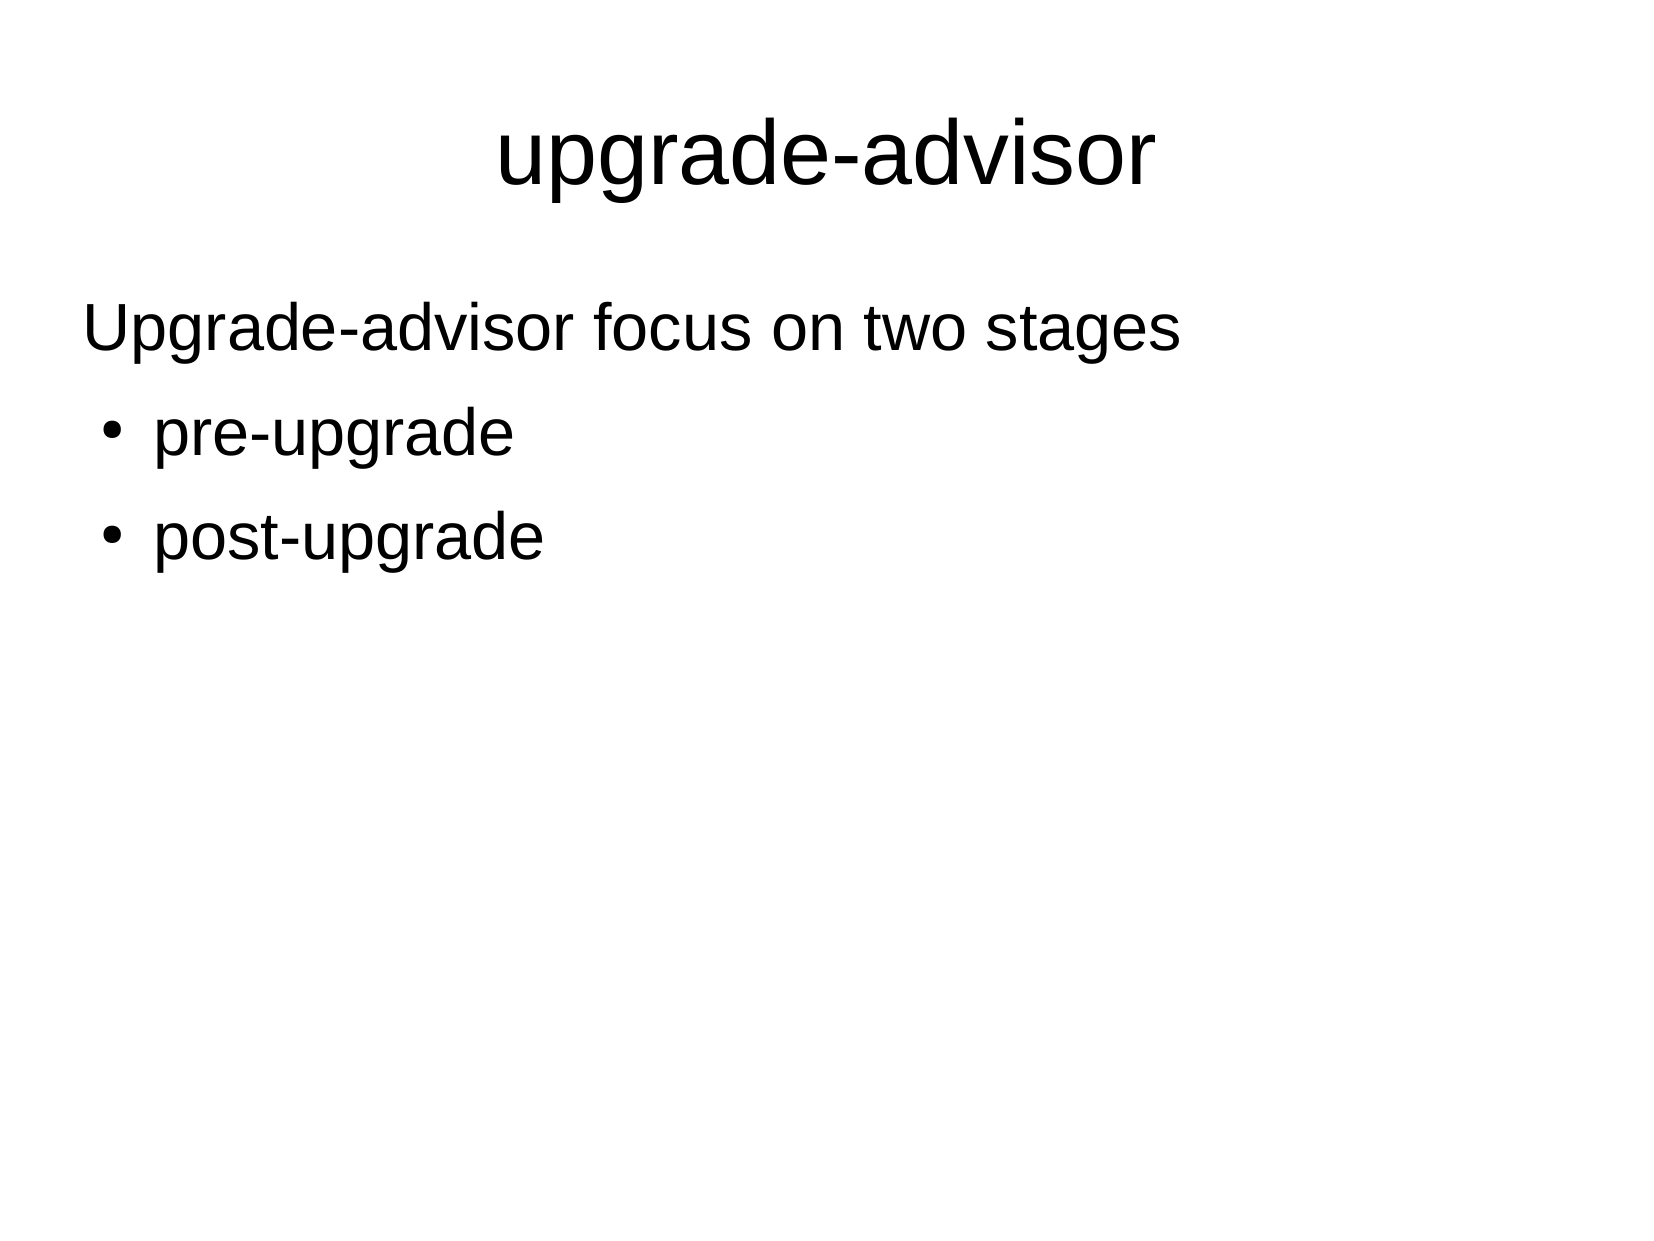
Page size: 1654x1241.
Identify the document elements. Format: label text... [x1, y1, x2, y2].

title upgrade-advisor [82, 56, 1571, 250]
list Upgrade-advisor focus on two stages pre-upgrade post-upgrade [82, 290, 1571, 1109]
